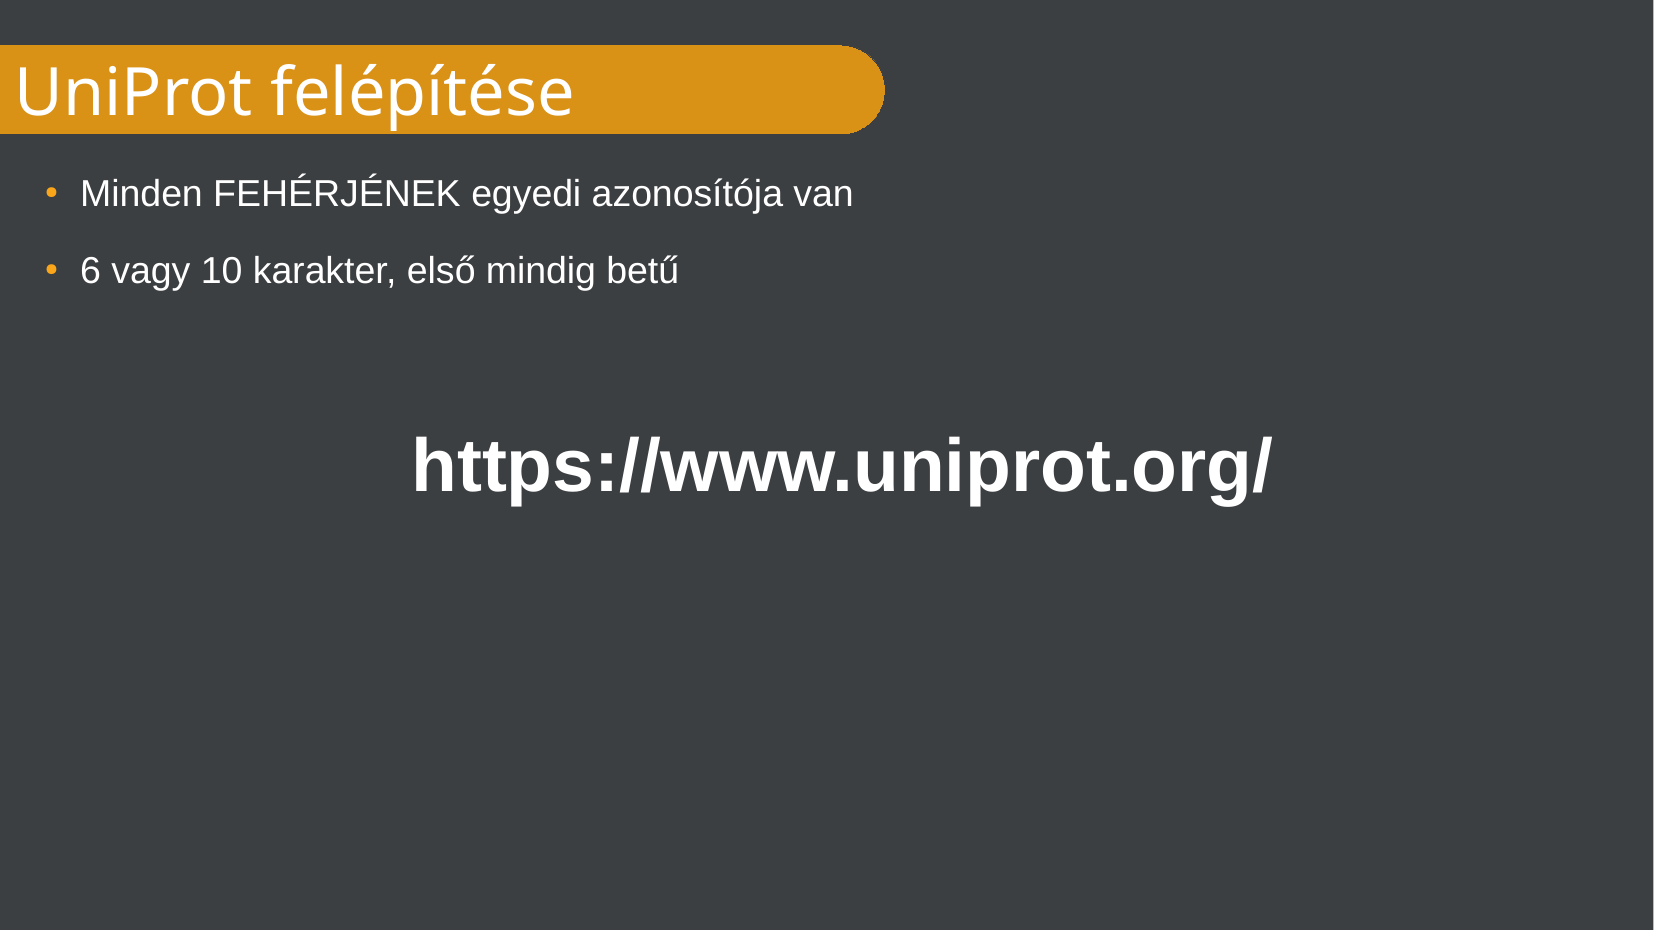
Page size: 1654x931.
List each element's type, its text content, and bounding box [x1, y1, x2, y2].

text_box https://www.uniprot.org/ [0, 0, 1651, 931]
